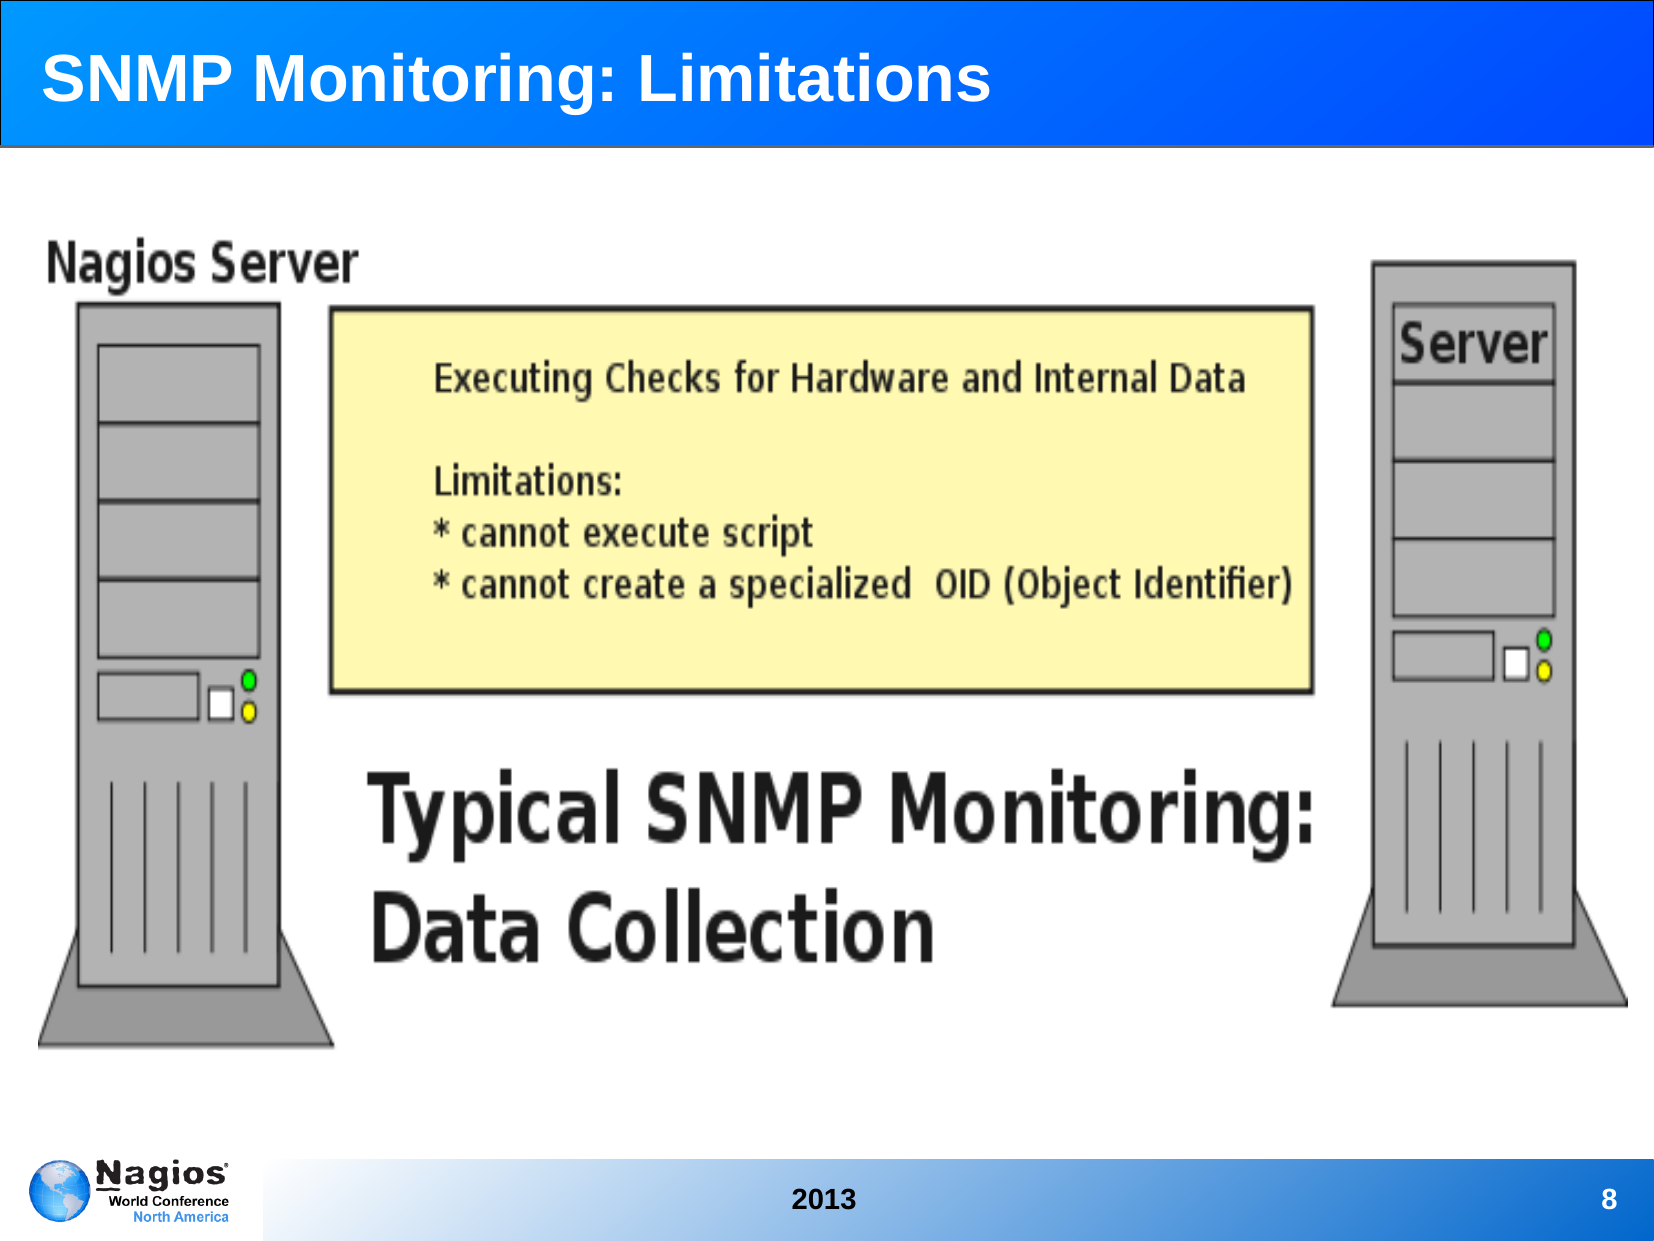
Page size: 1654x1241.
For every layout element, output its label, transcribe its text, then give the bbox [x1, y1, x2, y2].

picture [29, 1159, 229, 1235]
picture [38, 229, 1628, 1121]
title SNMP Monitoring: Limitations [41, 36, 1248, 120]
